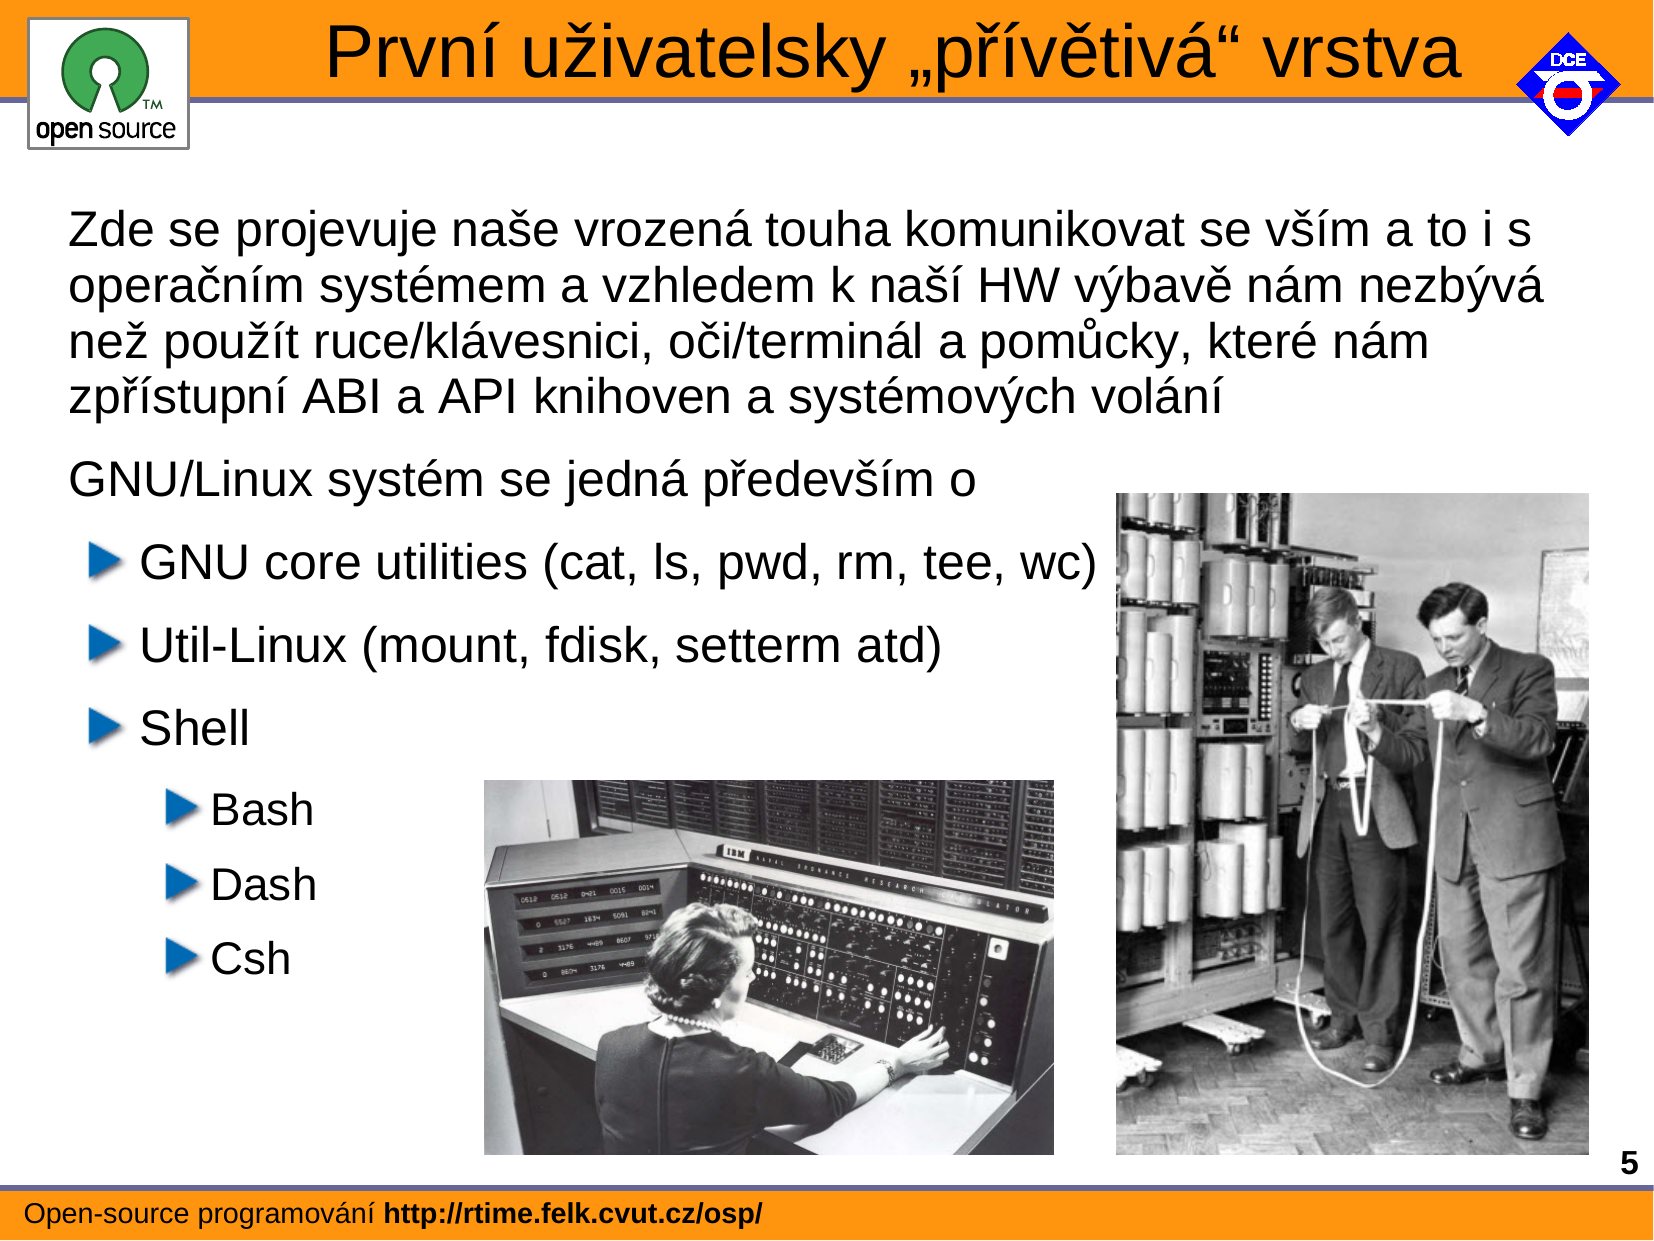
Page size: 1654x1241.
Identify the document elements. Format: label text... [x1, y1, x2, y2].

picture [484, 780, 1054, 1155]
list Zde se projevuje naše vrozená touha komunikovat se vším a to i s operačním systémem a vzhledem k naší HW výbavě nám nezbývá než použít ruce/klávesnici, oči/terminál a pomůcky, které nám zpřístupní ABI a API knihoven a systémových volání GNU/Linux systém se jedná především o GNU core utilities (cat, ls, pwd, rm, tee, wc) Util-Linux (mount, fdisk, setterm atd) Shell Bash Dash Csh [68, 201, 1592, 1118]
title První uživatelsky „přívětivá“ vrstva [178, 4, 1631, 98]
picture [1116, 493, 1589, 1155]
